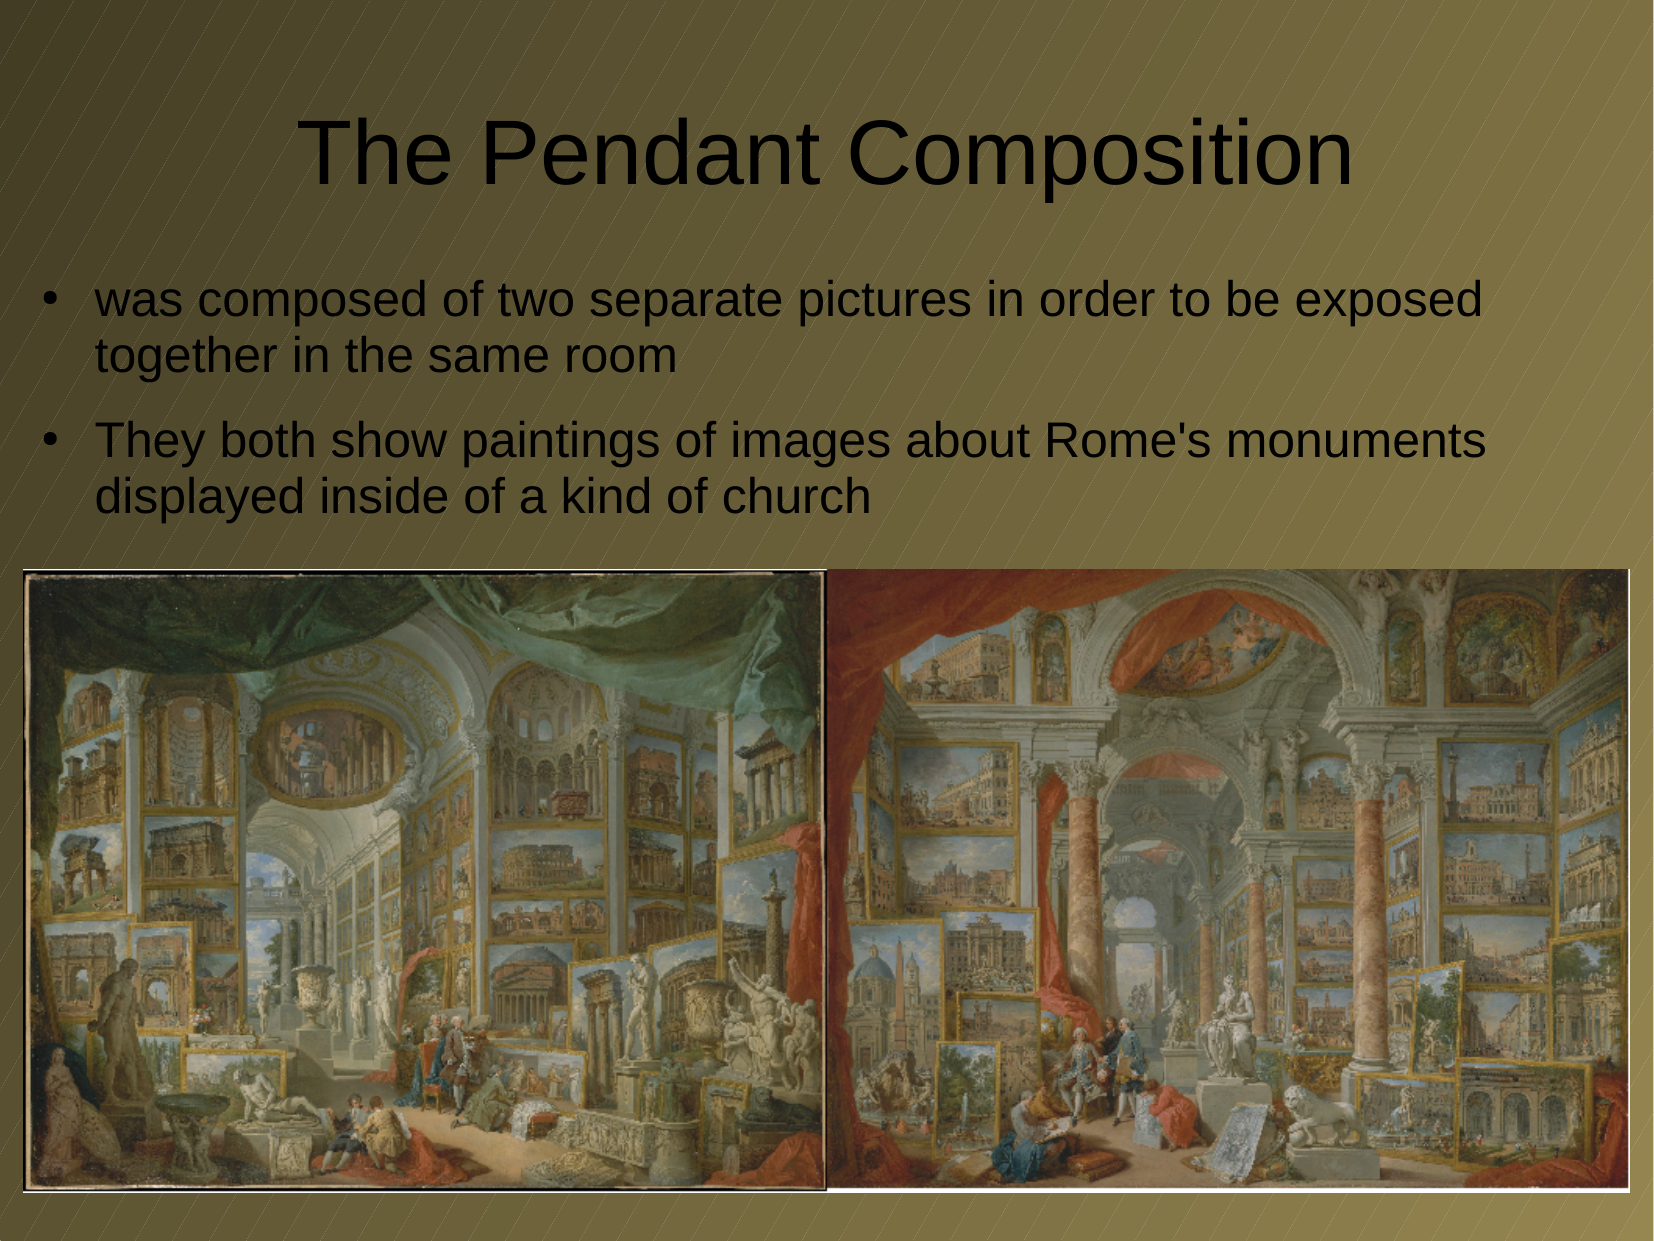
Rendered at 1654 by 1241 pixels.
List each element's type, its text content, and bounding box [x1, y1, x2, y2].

list was composed of two separate pictures in order to be exposed together in the same room They both show paintings of images about Rome's monuments displayed inside of a kind of church [23, 271, 1654, 615]
picture [23, 569, 1630, 1193]
title The Pendant Composition [82, 49, 1571, 257]
